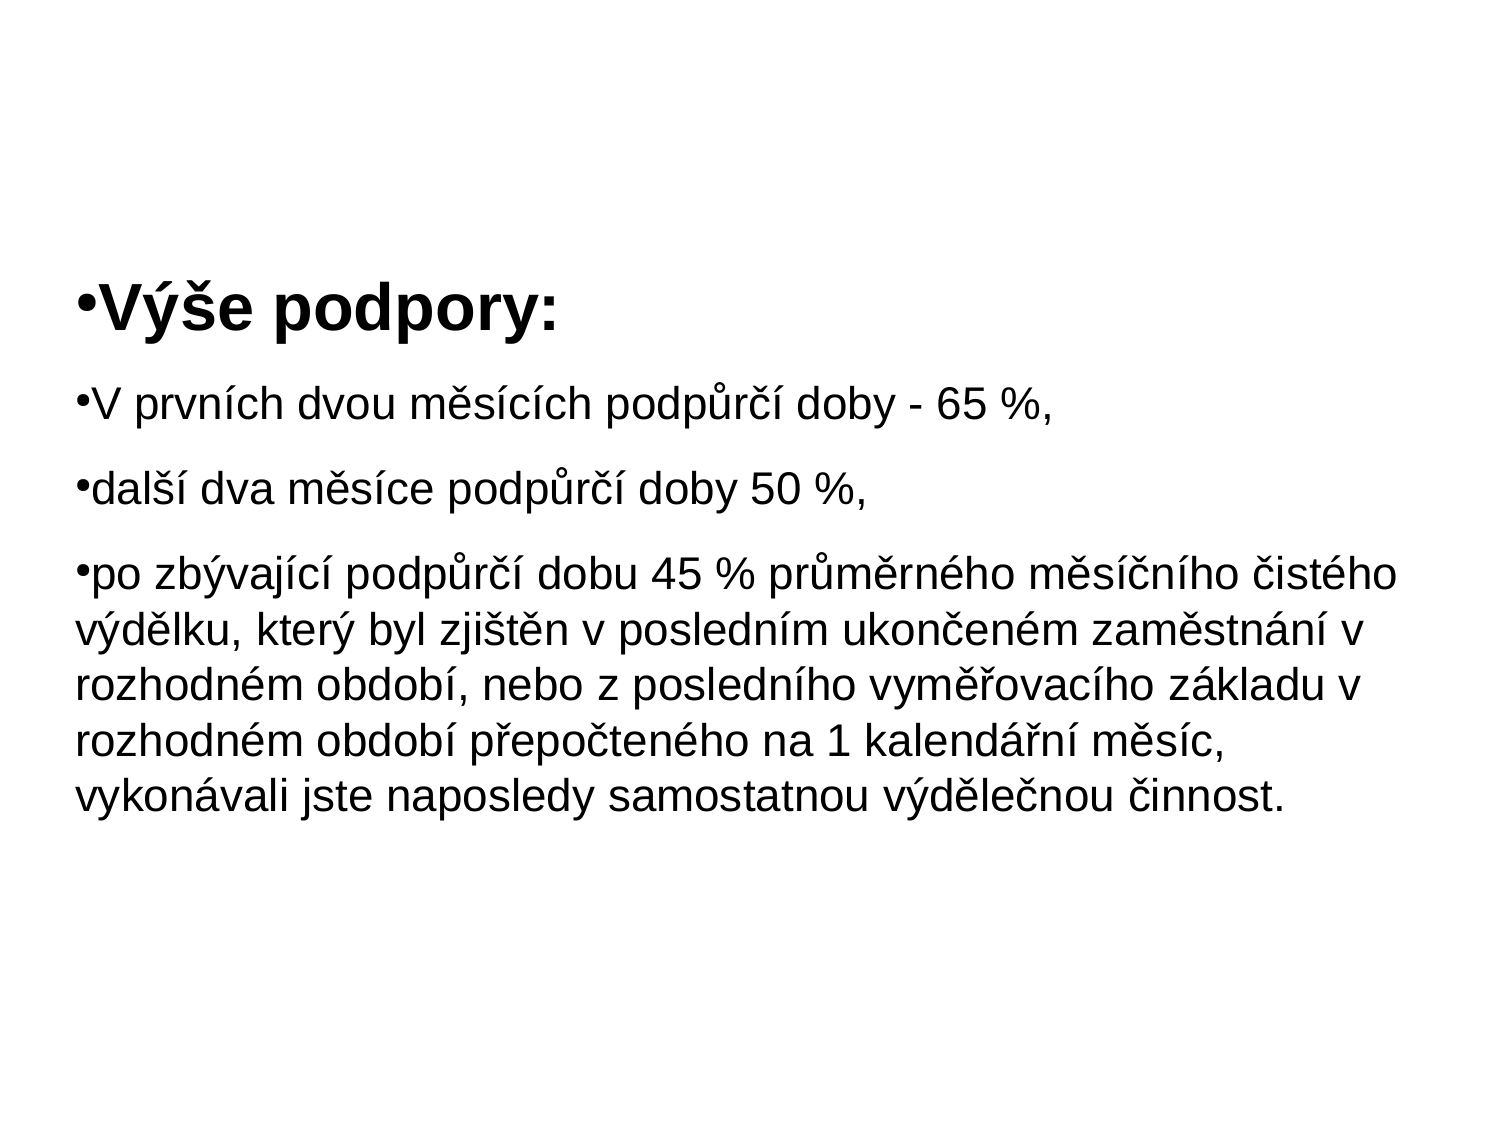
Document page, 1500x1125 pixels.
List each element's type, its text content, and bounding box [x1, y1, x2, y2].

list Výše podpory: V prvních dvou měsících podpůrčí doby - 65 %, další dva měsíce podpůrčí doby 50 %, po zbývající podpůrčí dobu 45 % průměrného měsíčního čistého výdělku, který byl zjištěn v posledním ukončeném zaměstnání v rozhodném období, nebo z posledního vyměřovacího základu v rozhodném období přepočteného na 1 kalendářní měsíc, vykonávali jste naposledy samostatnou výdělečnou činnost. [74, 263, 1425, 1006]
